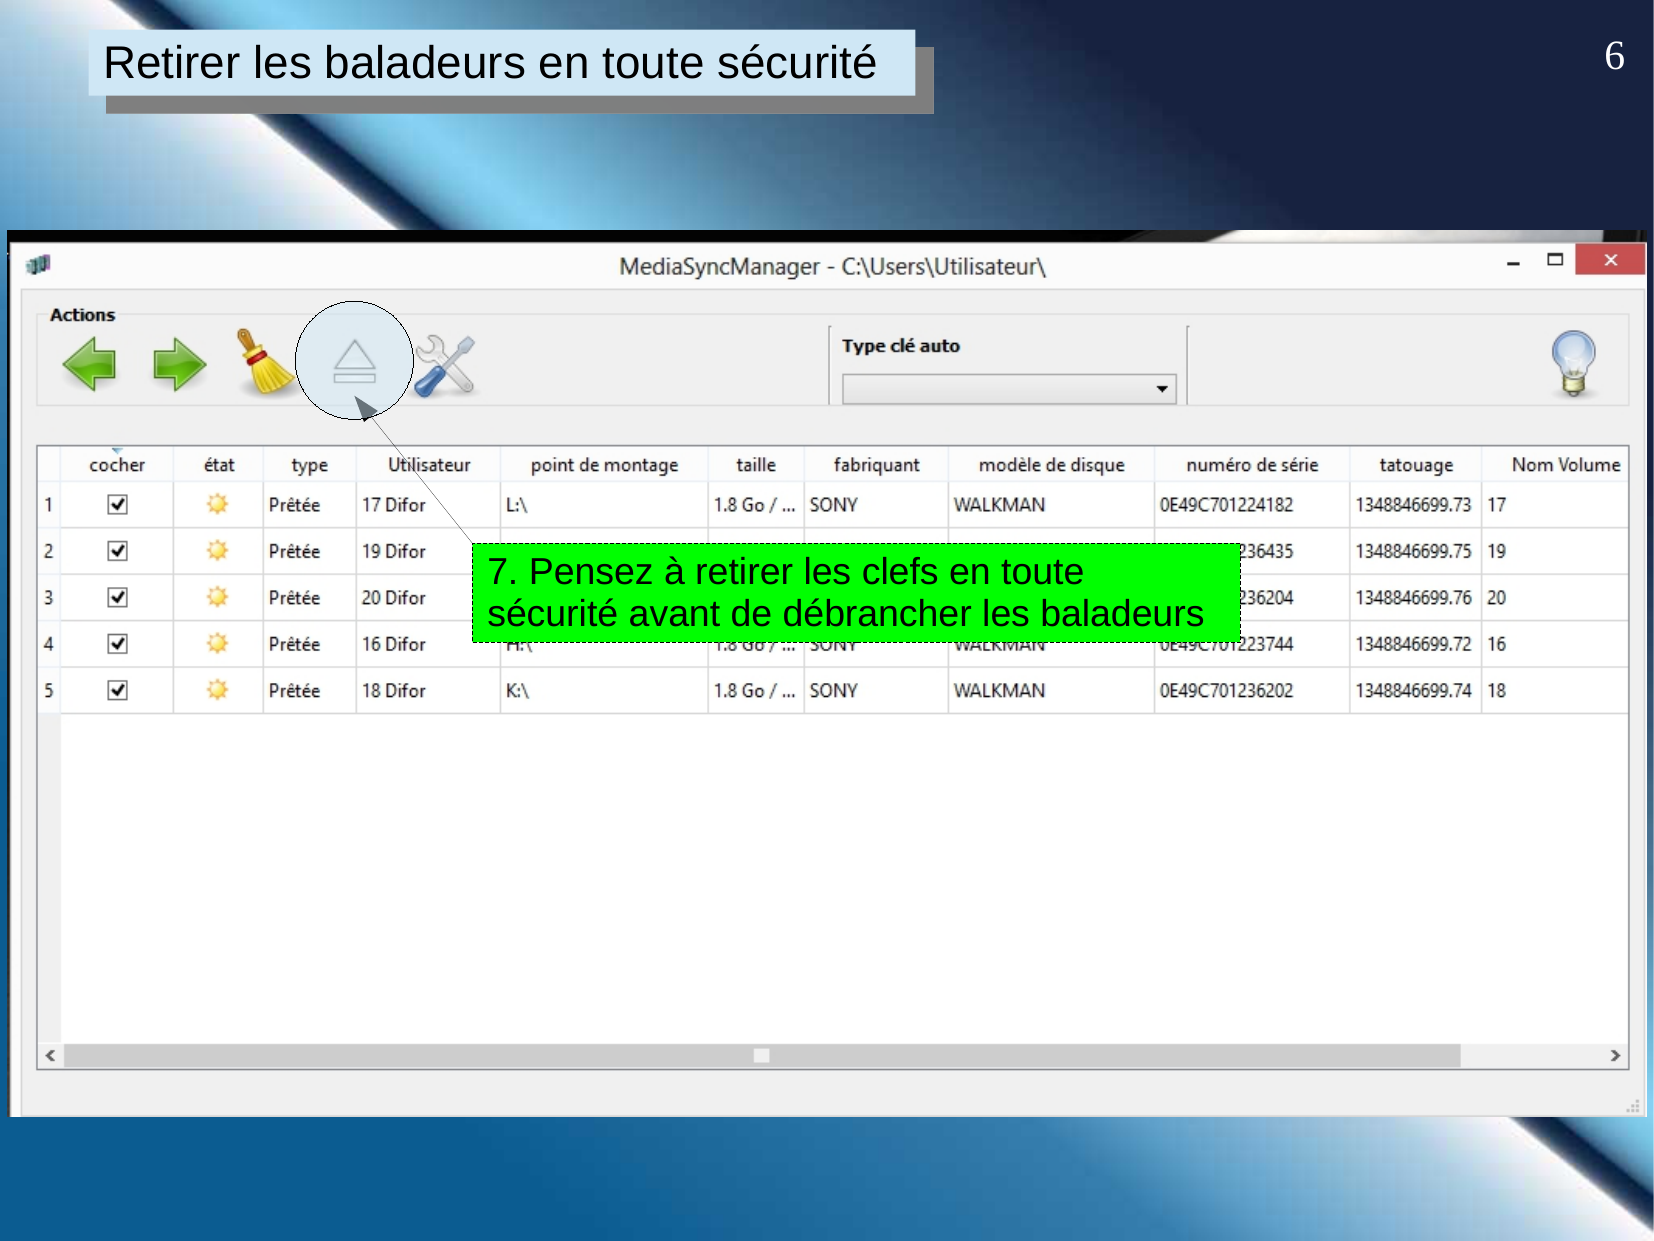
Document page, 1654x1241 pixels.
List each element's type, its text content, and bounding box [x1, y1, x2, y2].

text_box [295, 301, 414, 420]
picture [0, 0, 1654, 1241]
text_box Retirer les baladeurs en toute sécurité [88, 29, 916, 96]
text_box 7. Pensez à retirer les clefs en toute sécurité avant de débrancher les baladeurs [472, 543, 1241, 643]
